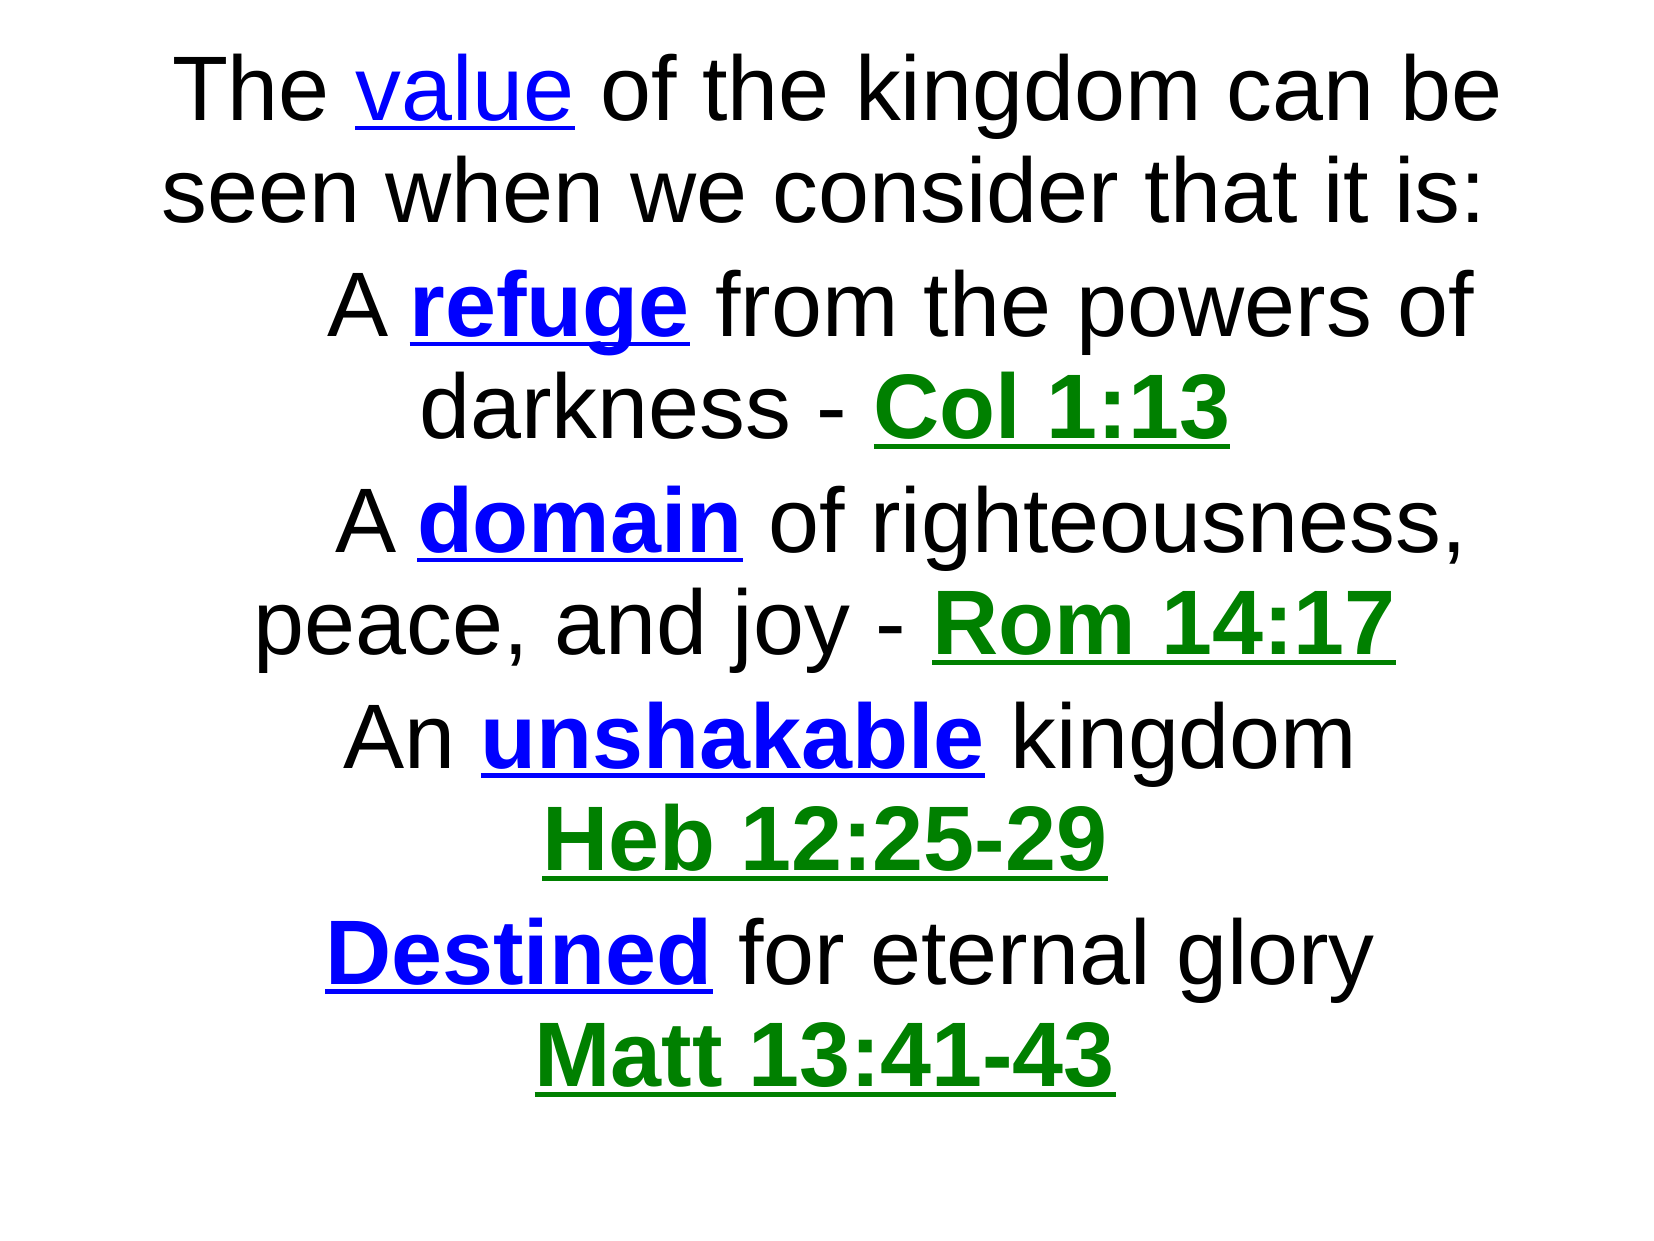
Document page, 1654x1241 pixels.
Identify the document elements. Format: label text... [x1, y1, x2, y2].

list The value of the kingdom can be seen when we consider that it is: A refuge from the powers of darkness - Col 1:13 A domain of righteousness, peace, and joy - Rom 14:17 An unshakable kingdom Heb 12:25-29 Destined for eternal glory Matt 13:41-43 [37, 37, 1613, 1201]
